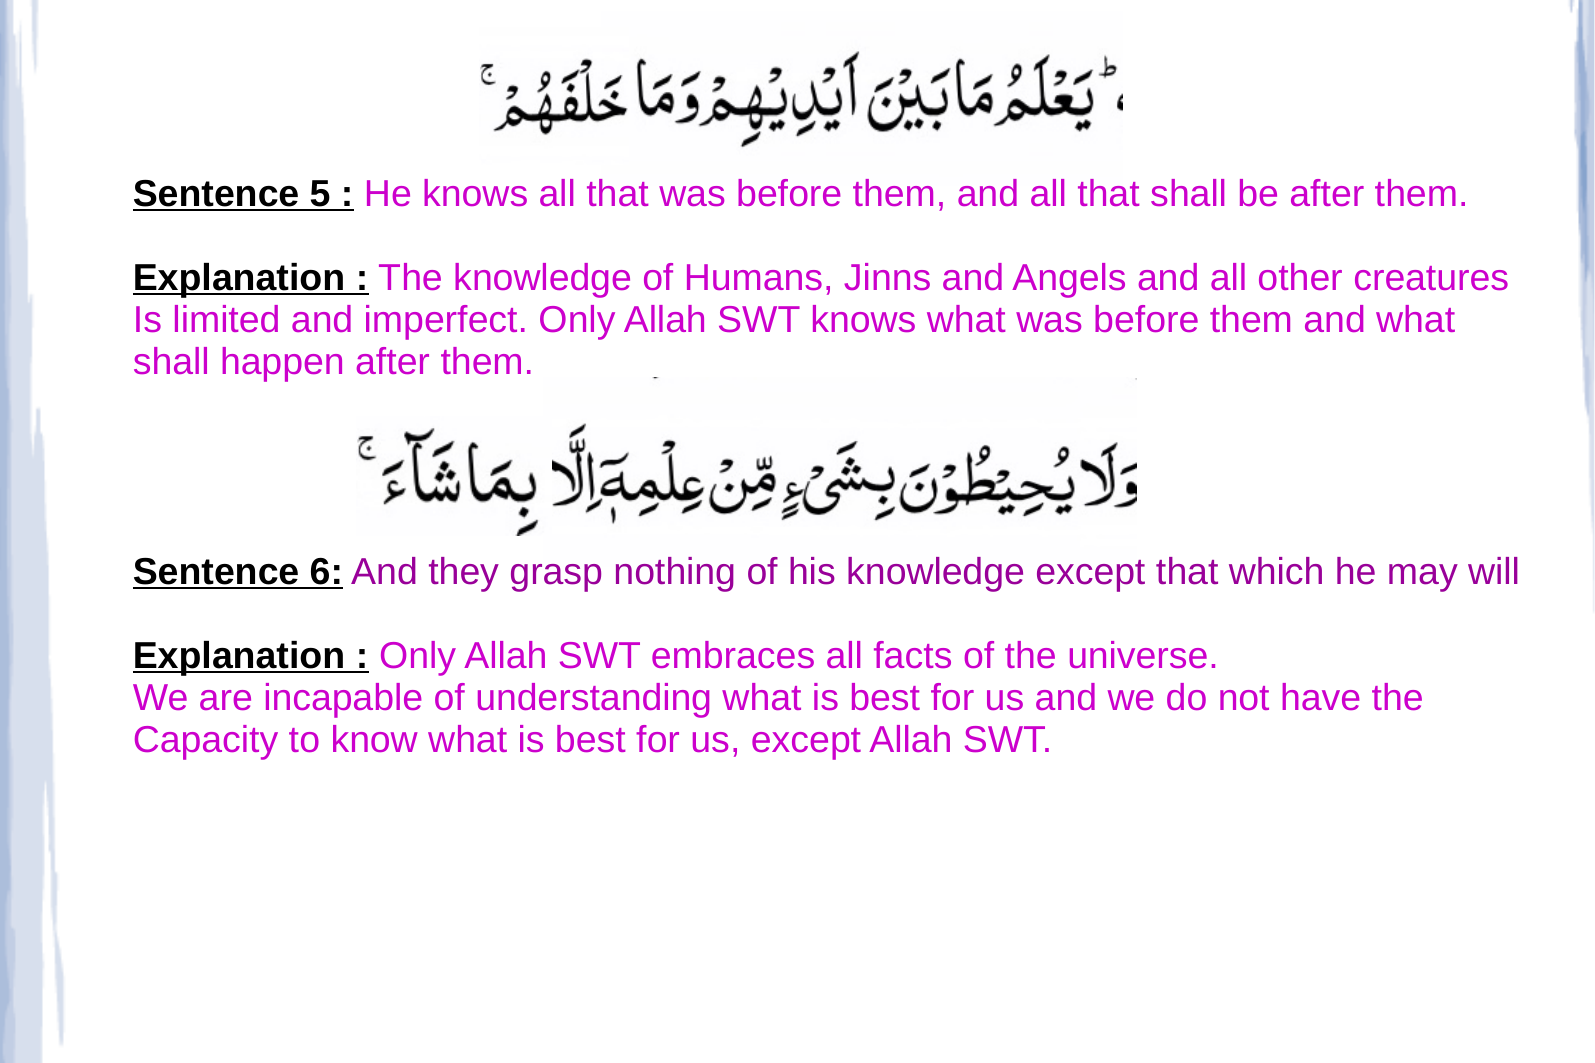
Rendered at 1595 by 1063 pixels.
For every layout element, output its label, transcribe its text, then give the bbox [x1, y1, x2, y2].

picture [0, 0, 1595, 1063]
text_box Sentence 5 : He knows all that was before them, and all that shall be after them. Explanation : The knowledge of Humans, Jinns and Angels and all other creatures Is limited and imperfect. Only Allah SWT knows what was before them and what shall happen after them. [118, 165, 1525, 394]
text_box Sentence 6: And they grasp nothing of his knowledge except that which he may will Explanation : Only Allah SWT embraces all facts of the universe. We are incapable of understanding what is best for us and we do not have the Capacity to know what is best for us, except Allah SWT. [118, 543, 1533, 771]
